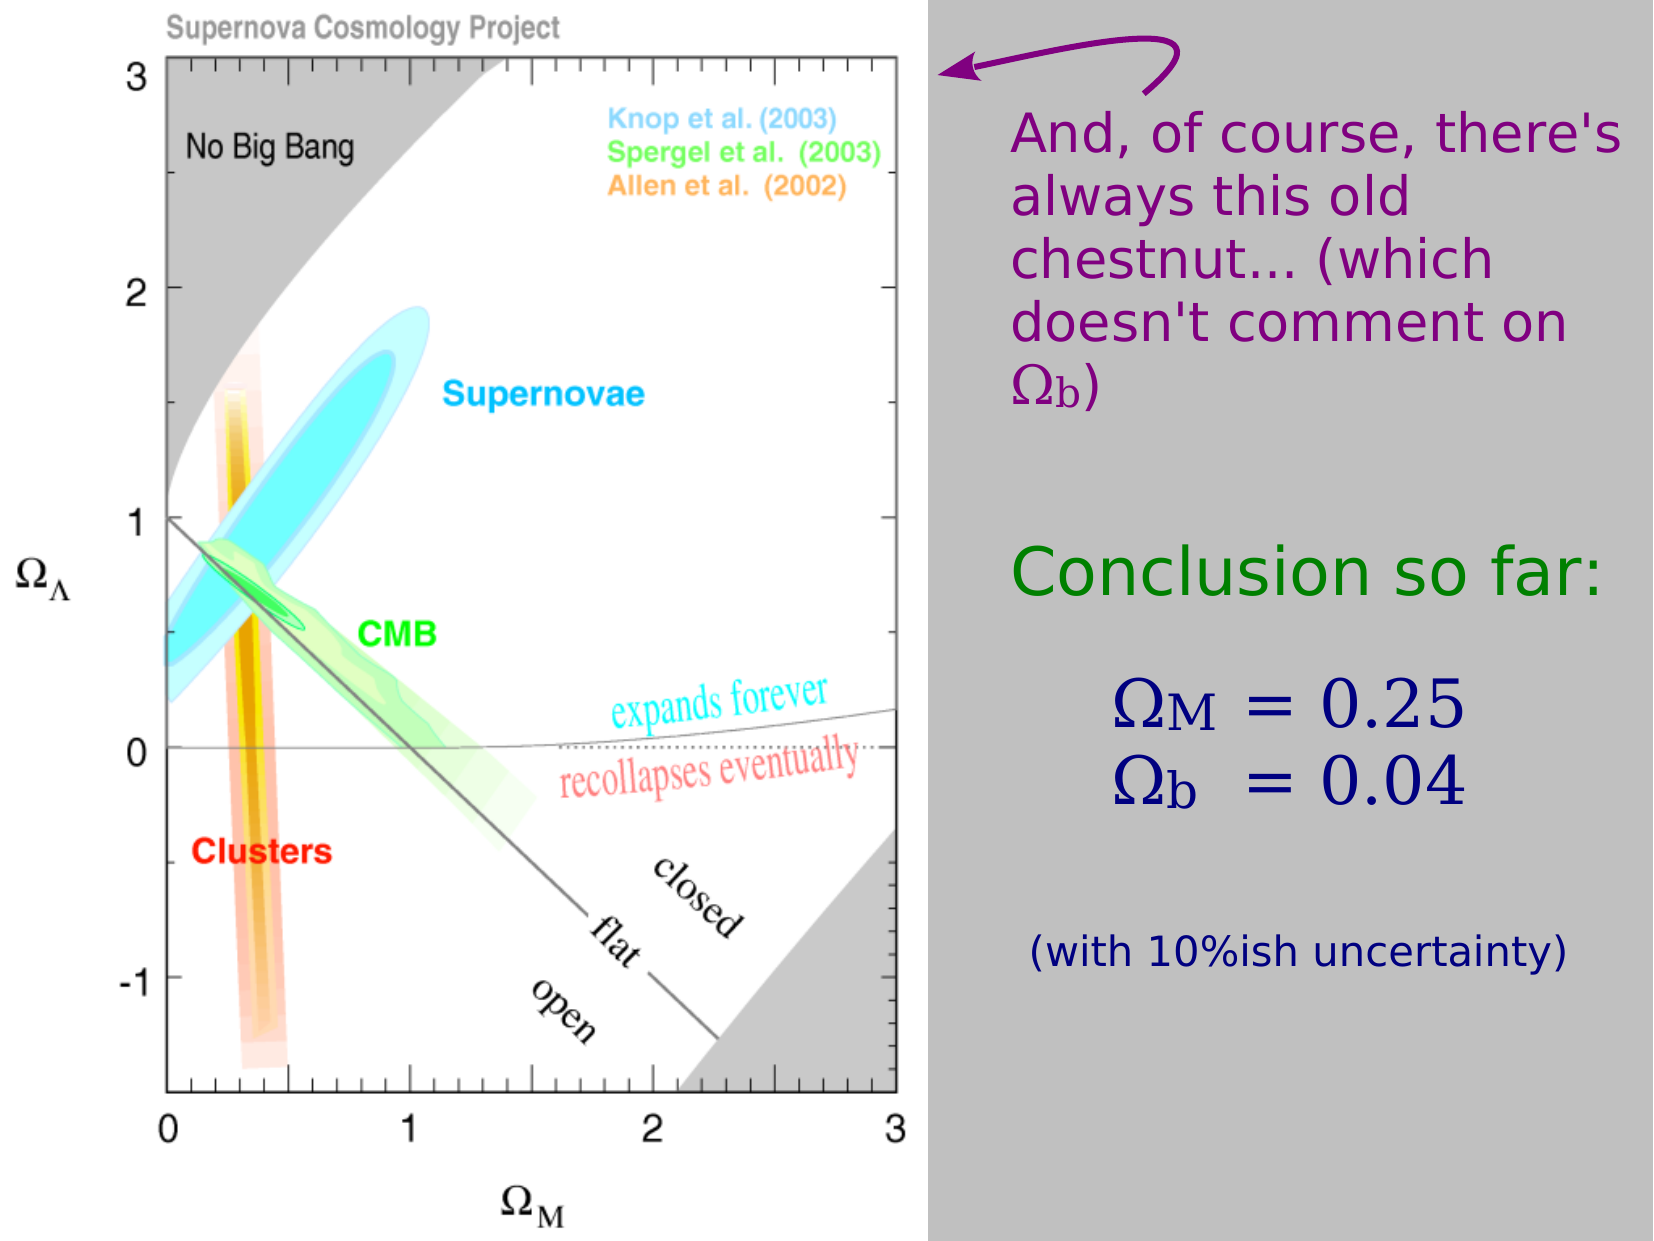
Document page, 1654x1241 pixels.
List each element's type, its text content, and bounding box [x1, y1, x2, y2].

text_box Conclusion so far: [993, 525, 1623, 621]
text_box ΩM = 0.25 Ωb = 0.04 [1095, 656, 1480, 855]
text_box And, of course, there's always this old chestnut... (which doesn't comment on Ωb) [993, 93, 1641, 437]
text_box (with 10%ish uncertainty) [1012, 918, 1585, 985]
picture [0, 0, 928, 1241]
